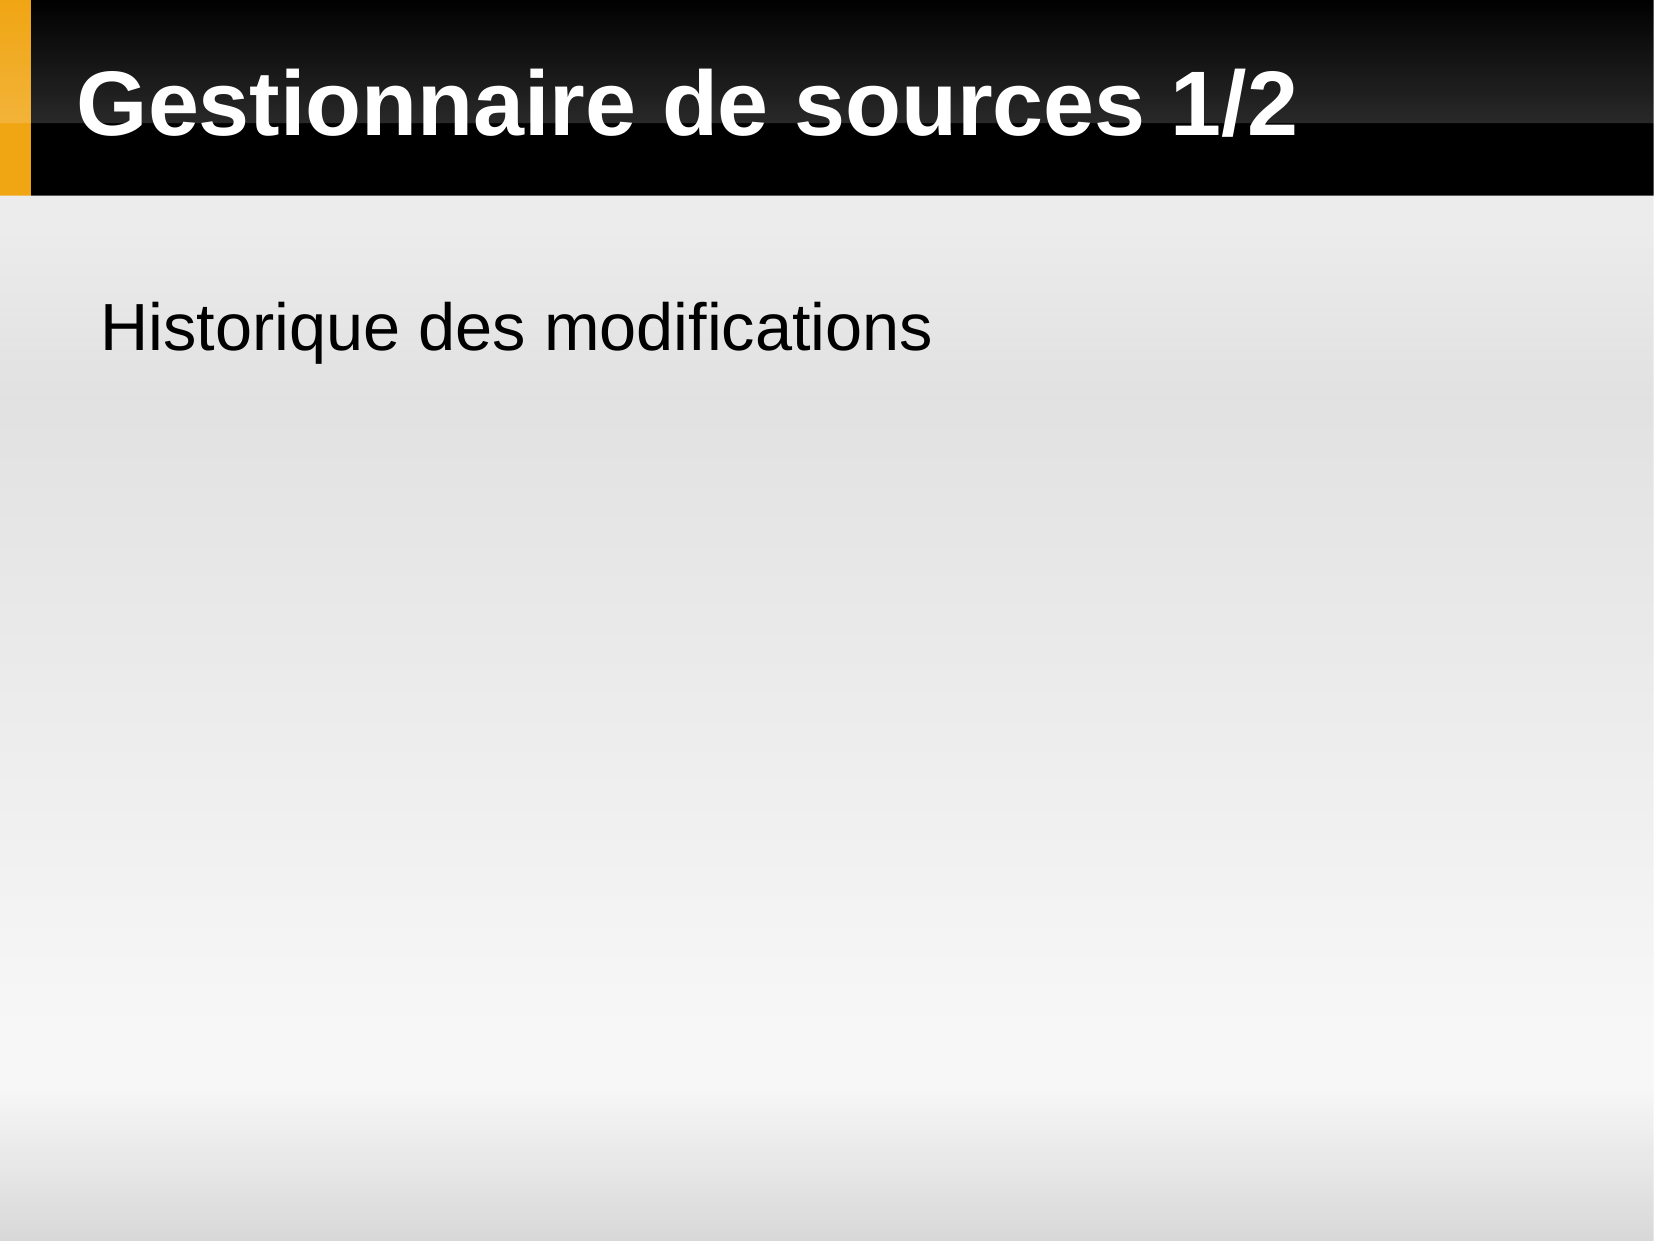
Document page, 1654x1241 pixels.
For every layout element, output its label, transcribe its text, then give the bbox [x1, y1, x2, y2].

title Gestionnaire de sources 1/2 [76, 7, 1565, 200]
list Historique des modifications [82, 290, 1571, 1094]
picture [0, 0, 1654, 1241]
